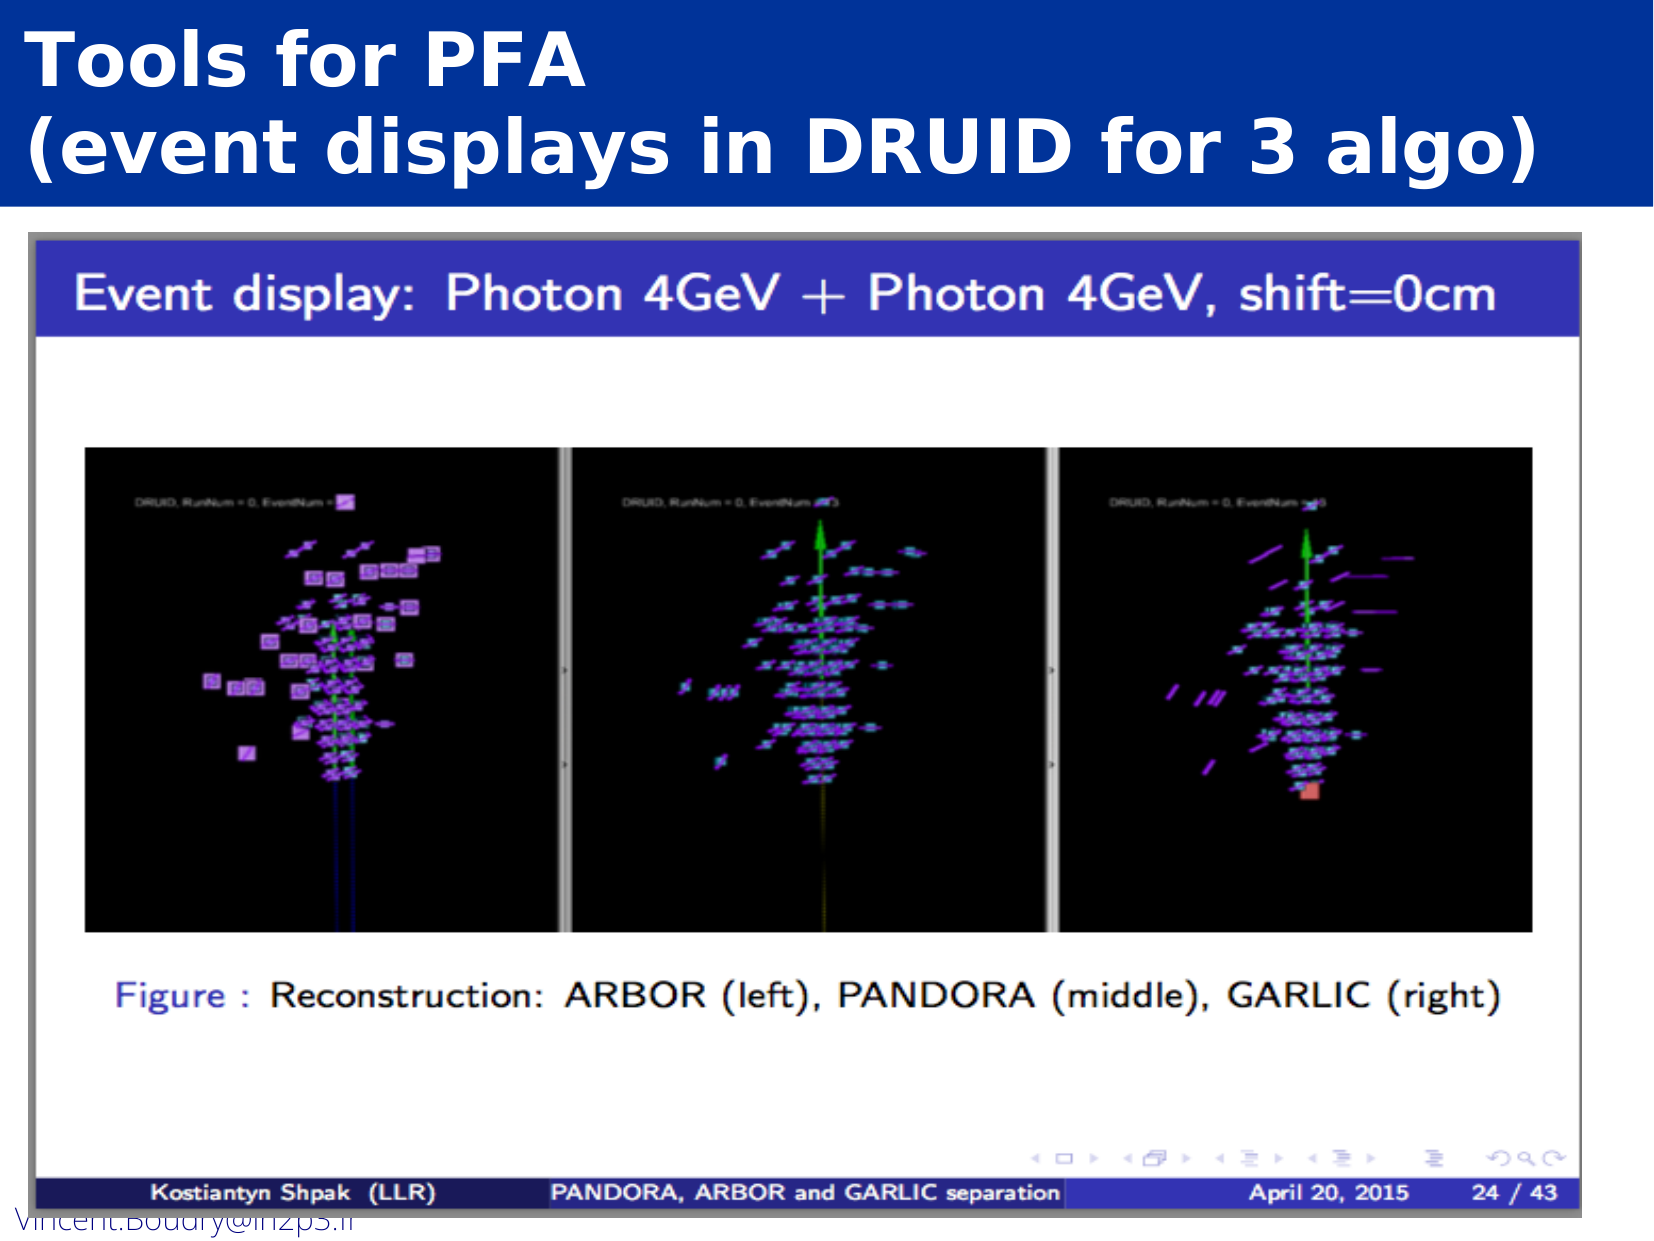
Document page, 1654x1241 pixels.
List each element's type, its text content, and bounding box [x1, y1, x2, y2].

title Tools for PFA (event displays in DRUID for 3 algo) [24, 16, 1635, 191]
picture [28, 232, 1582, 1218]
